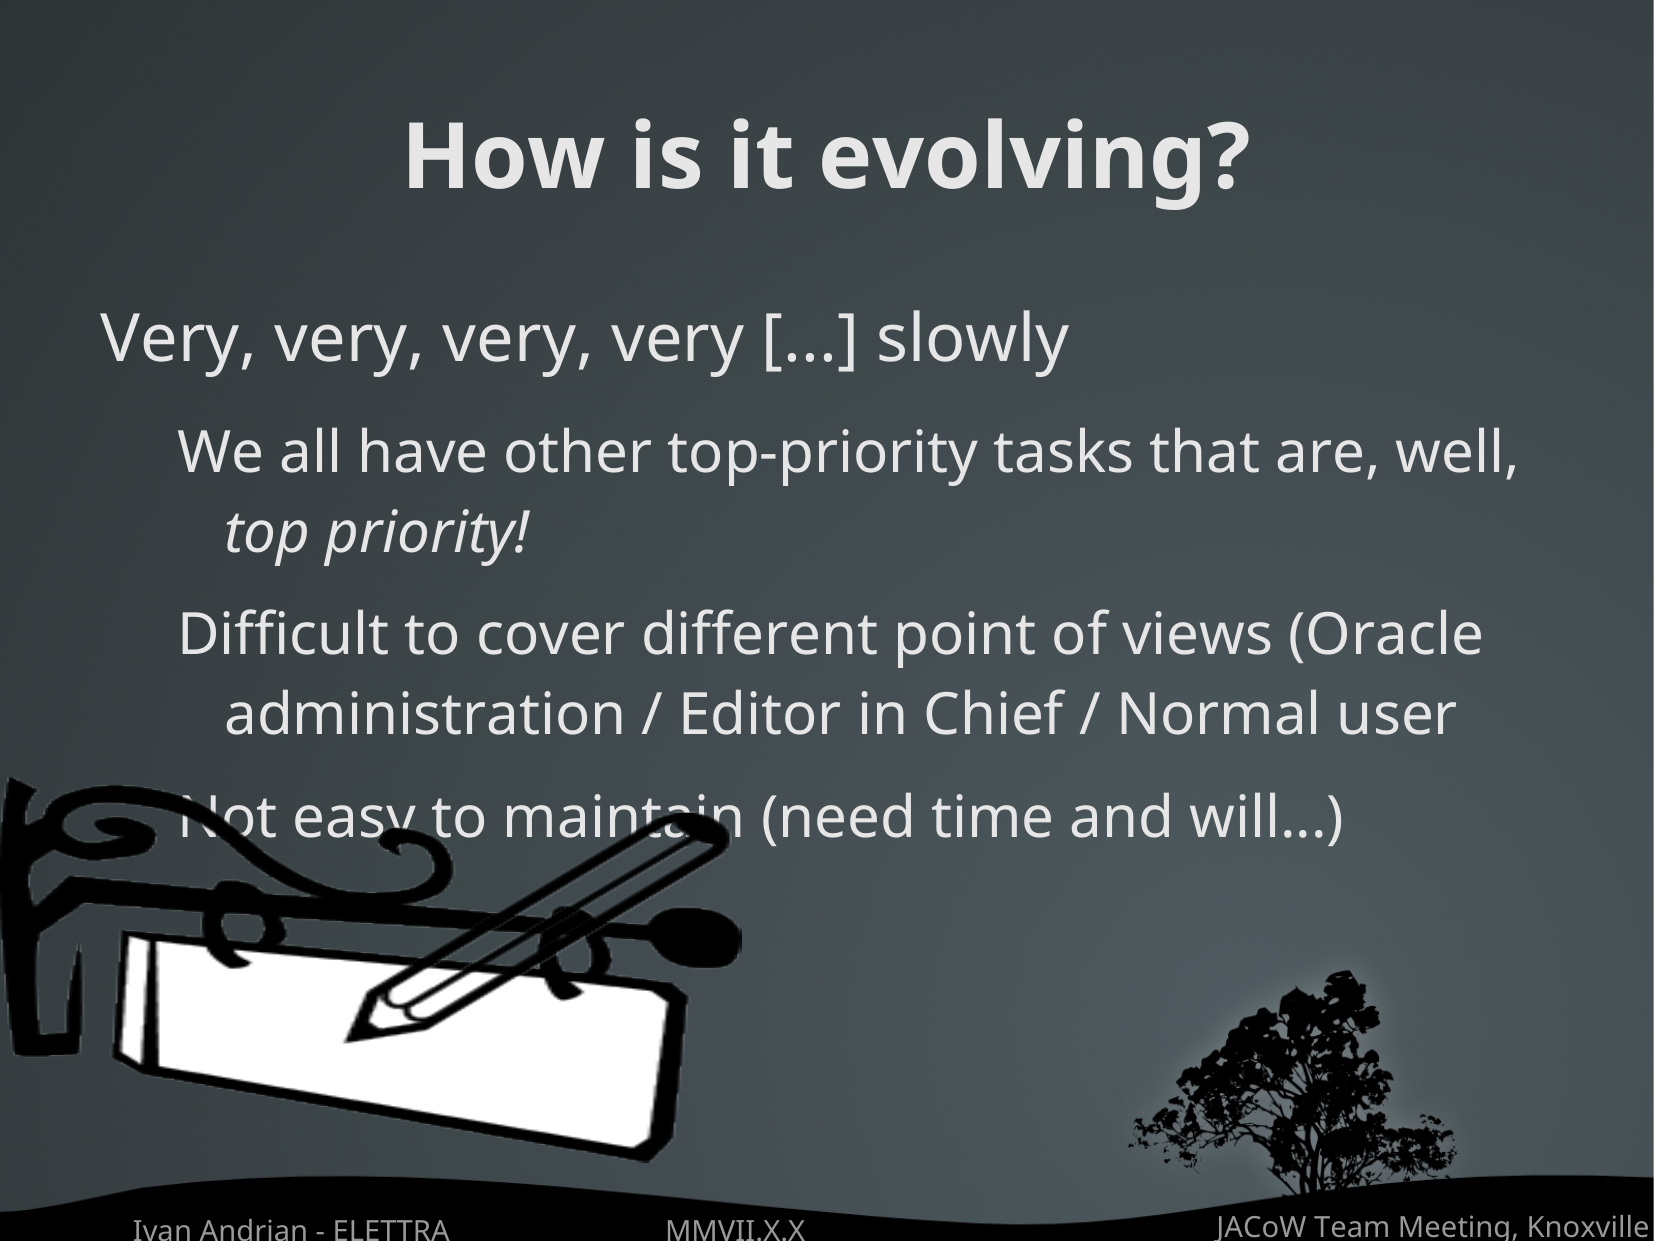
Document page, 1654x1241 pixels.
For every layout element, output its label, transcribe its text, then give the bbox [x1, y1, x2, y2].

picture [791, 1232, 802, 1241]
picture [696, 1224, 703, 1241]
picture [437, 1224, 443, 1232]
picture [1497, 1223, 1506, 1235]
picture [205, 1224, 211, 1232]
picture [670, 1224, 677, 1241]
picture [417, 1232, 426, 1241]
picture [389, 1222, 403, 1241]
title How is it evolving? [82, 56, 1571, 250]
picture [223, 1227, 231, 1241]
picture [417, 1222, 425, 1230]
picture [161, 1233, 168, 1239]
picture [240, 1227, 249, 1239]
picture [179, 1227, 187, 1241]
picture [679, 1224, 686, 1241]
picture [202, 1235, 215, 1241]
picture [766, 1232, 777, 1241]
list Very, very, very, very [...] slowly We all have other top-priority tasks that are, well, top priority! Difficult to cover different point of views (Oracle administration / Editor in Chief / Normal user Not easy to maintain (need time and will...) [82, 290, 1571, 1094]
picture [434, 1235, 447, 1241]
picture [0, 0, 1654, 1241]
picture [295, 1227, 303, 1241]
picture [705, 1224, 712, 1241]
picture [277, 1233, 284, 1239]
